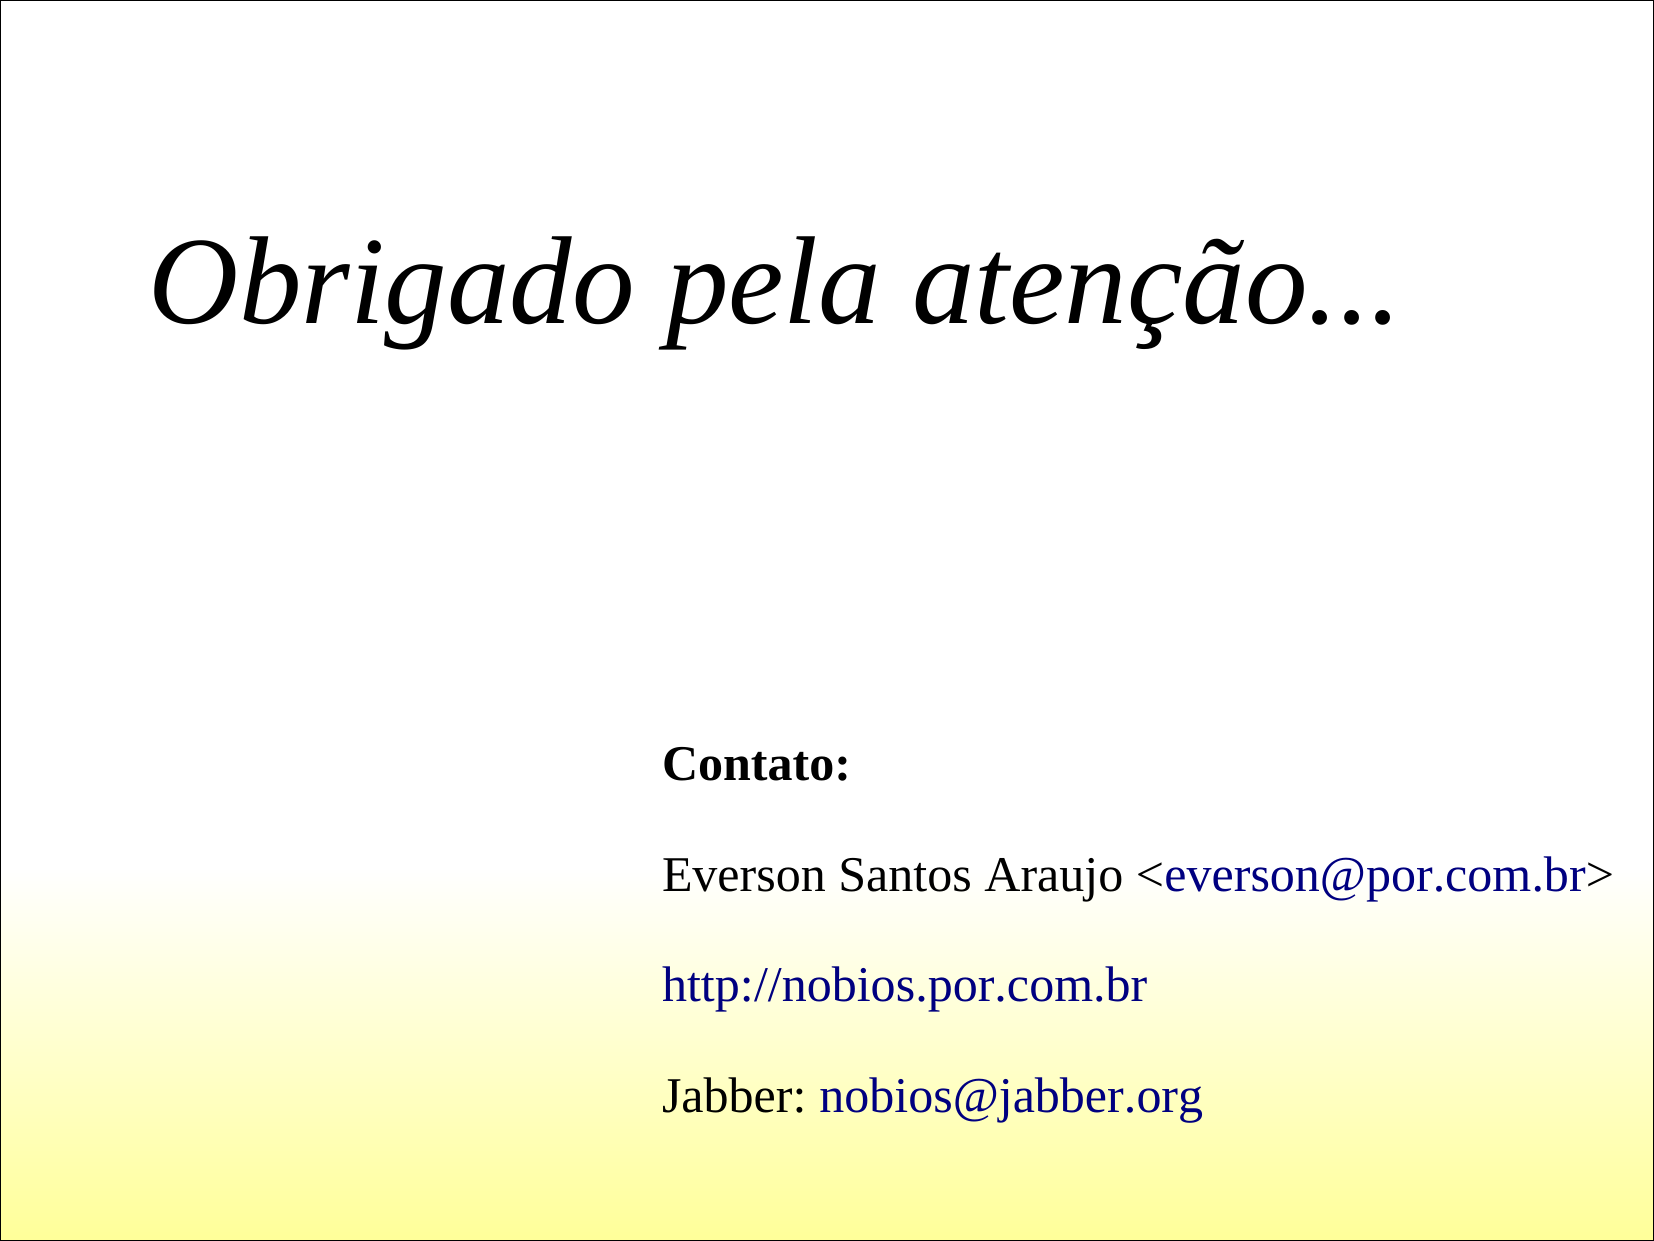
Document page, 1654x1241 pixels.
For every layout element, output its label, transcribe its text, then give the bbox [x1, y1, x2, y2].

text_box Obrigado pela atenção... [148, 211, 1404, 351]
text_box Contato: Everson Santos Araujo <everson@por.com.br> http://nobios.por.com.br Jabber: nobios@jabber.org [662, 736, 1597, 1124]
